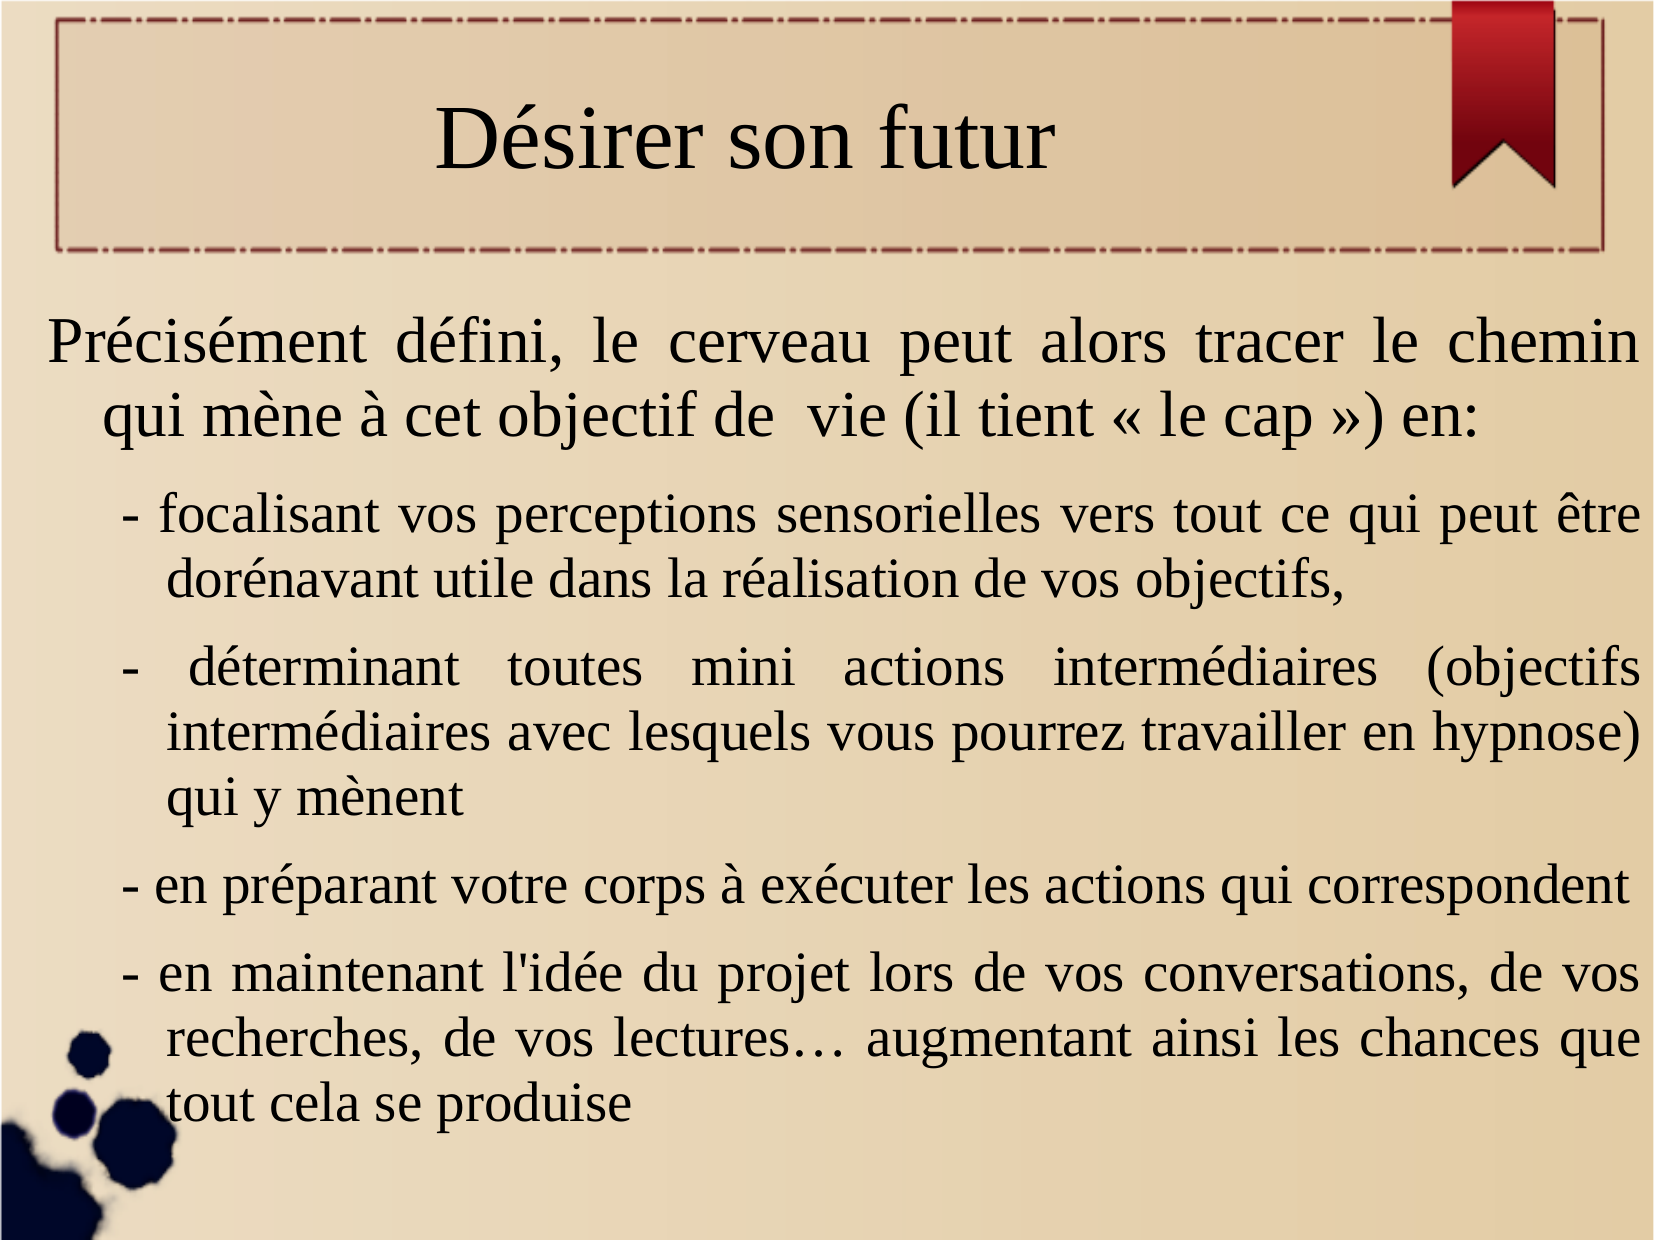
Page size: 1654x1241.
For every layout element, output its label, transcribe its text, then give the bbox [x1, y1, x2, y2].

title Désirer son futur [82, 47, 1410, 227]
picture [0, 0, 1654, 1240]
list Précisément défini, le cerveau peut alors tracer le chemin qui mène à cet objectif de vie (il tient « le cap ») en: - focalisant vos perceptions sensorielles vers tout ce qui peut être dorénavant utile dans la réalisation de vos objectifs, - déterminant toutes mini actions intermédiaires (objectifs intermédiaires avec lesquels vous pourrez travailler en hypnose) qui y mènent - en préparant votre corps à exécuter les actions qui correspondent - en maintenant l'idée du projet lors de vos conversations, de vos recherches, de vos lectures… augmentant ainsi les chances que tout cela se produise [47, 299, 1642, 1193]
